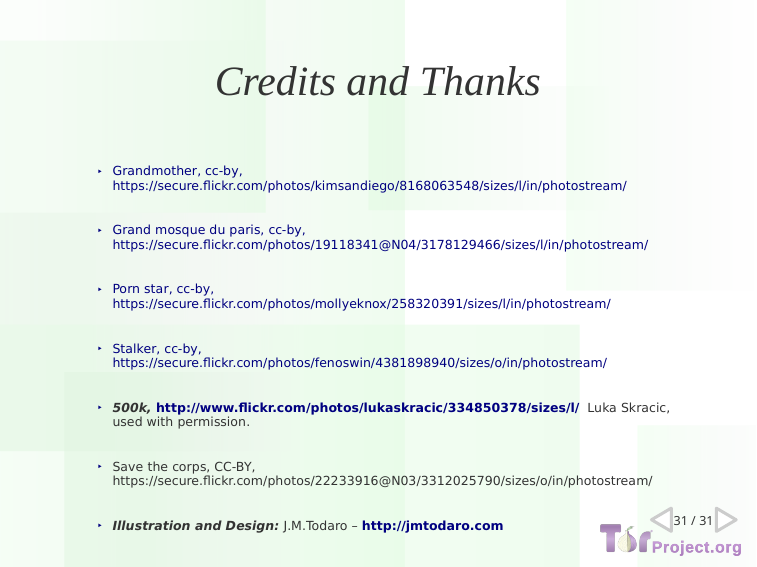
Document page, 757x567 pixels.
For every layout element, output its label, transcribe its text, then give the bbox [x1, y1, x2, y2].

text_box Grandmother, cc-by, https://secure.flickr.com/photos/kimsandiego/8168063548/sizes/l/in/photostream/ Grand mosque du paris, cc-by, https://secure.flickr.com/photos/19118341@N04/3178129466/sizes/l/in/photostream/ Porn star, cc-by, https://secure.flickr.com/photos/mollyeknox/258320391/sizes/l/in/photostream/ Stalker, cc-by, https://secure.flickr.com/photos/fenoswin/4381898940/sizes/o/in/photostream/ 500k, http://www.flickr.com/photos/lukaskracic/334850378/sizes/l/ Luka Skracic, used with permission. Save the corps, CC-BY, https://secure.flickr.com/photos/22233916@N03/3312025790/sizes/o/in/photostream/ Illustration and Design: J.M.Todaro – http://jmtodaro.com [37, 125, 746, 567]
text_box Credits and Thanks [0, 50, 756, 112]
picture [0, 0, 757, 567]
